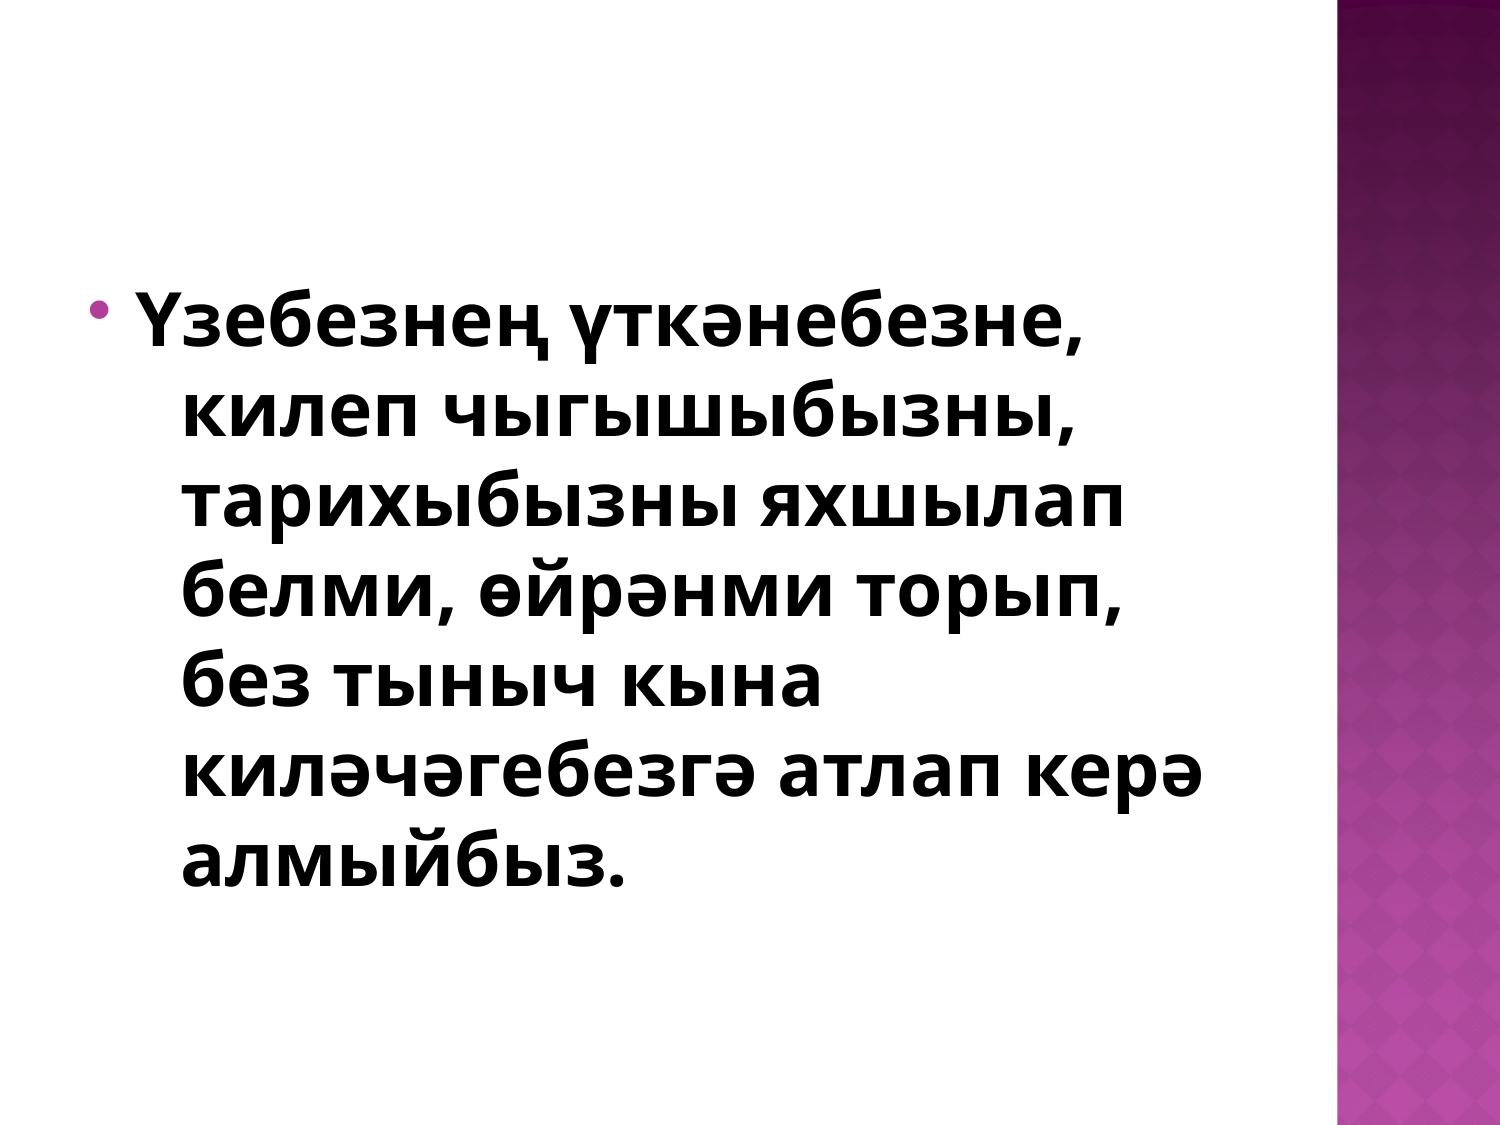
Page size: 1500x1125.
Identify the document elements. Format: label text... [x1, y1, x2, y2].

list Үзебезнең үткәнебезне, килеп чыгышыбызны, тарихыбызны яхшылап белми, өйрәнми торып, без тыныч кына киләчәгебезгә атлап керә алмыйбыз. [75, 264, 1263, 1060]
